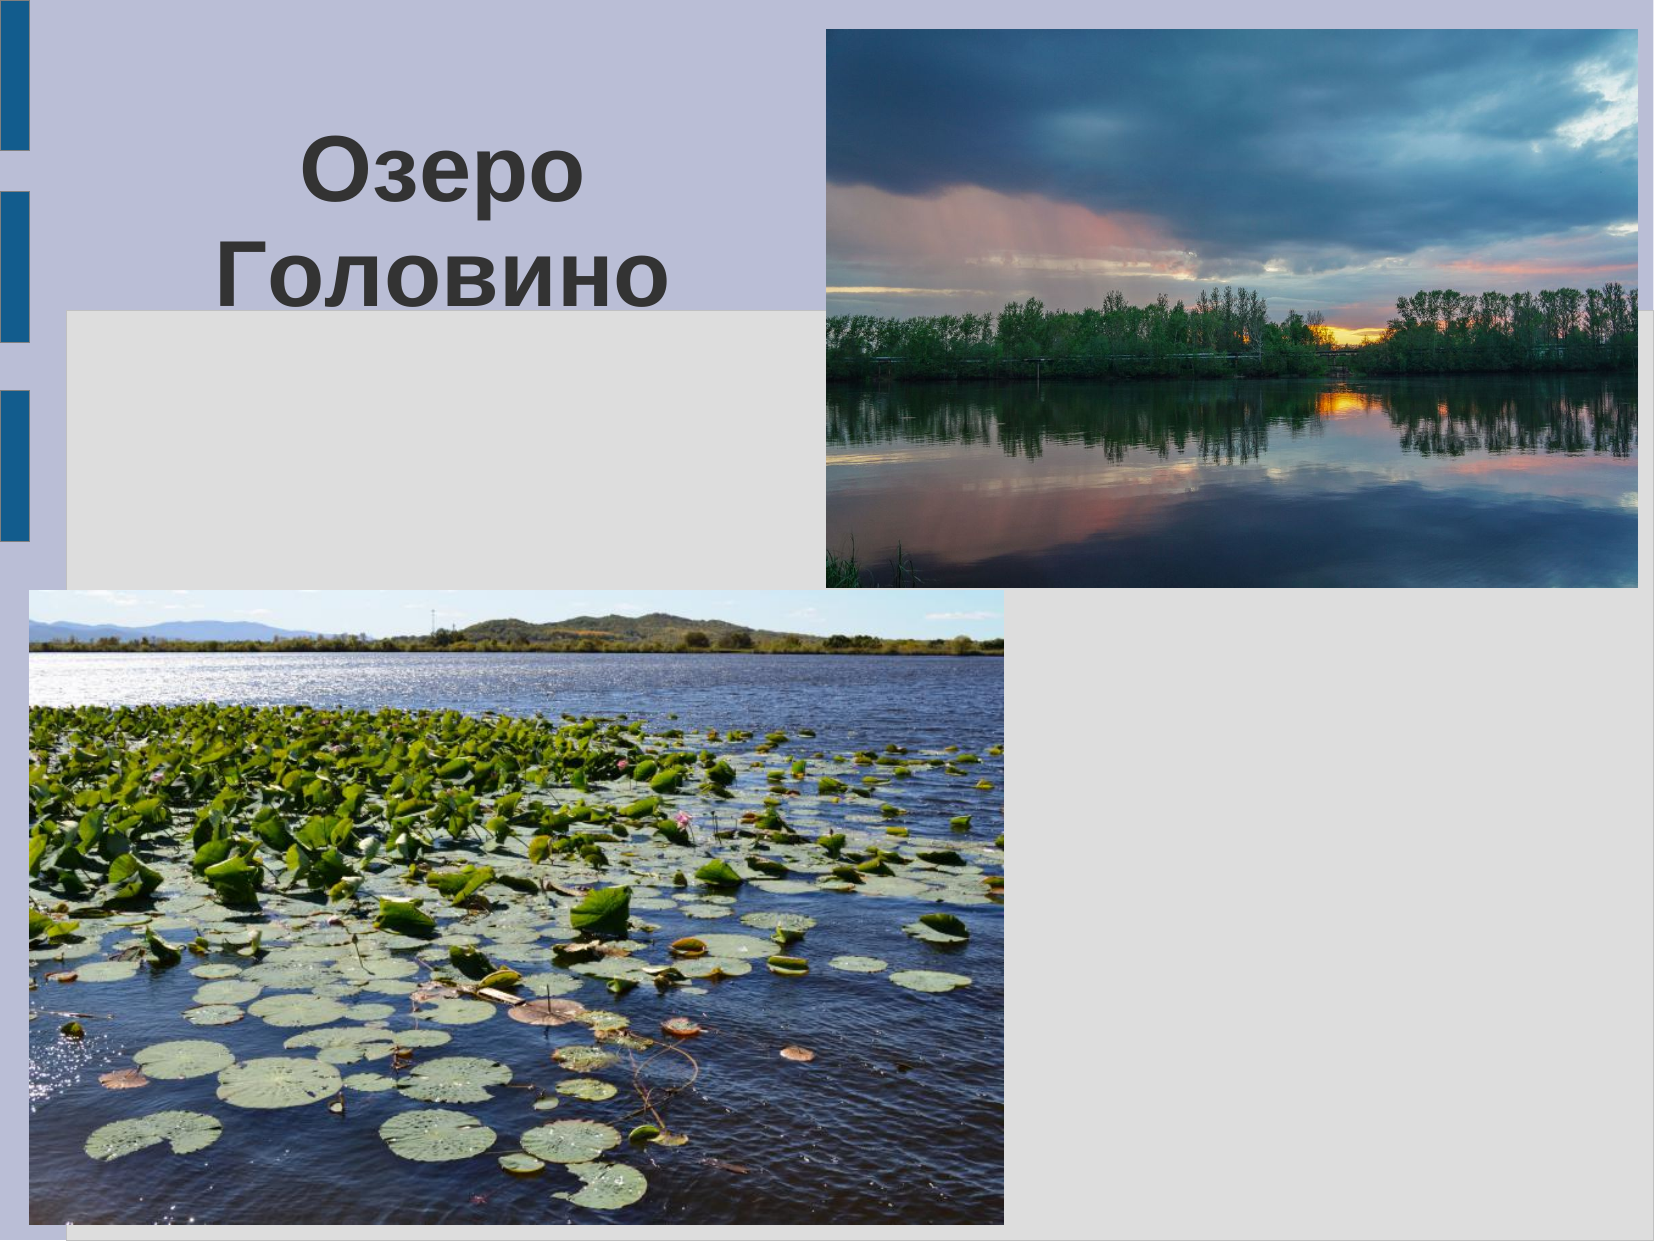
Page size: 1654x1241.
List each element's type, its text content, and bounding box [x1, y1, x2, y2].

title Озеро Головино [59, 116, 826, 326]
picture [826, 29, 1638, 588]
picture [29, 590, 1004, 1225]
